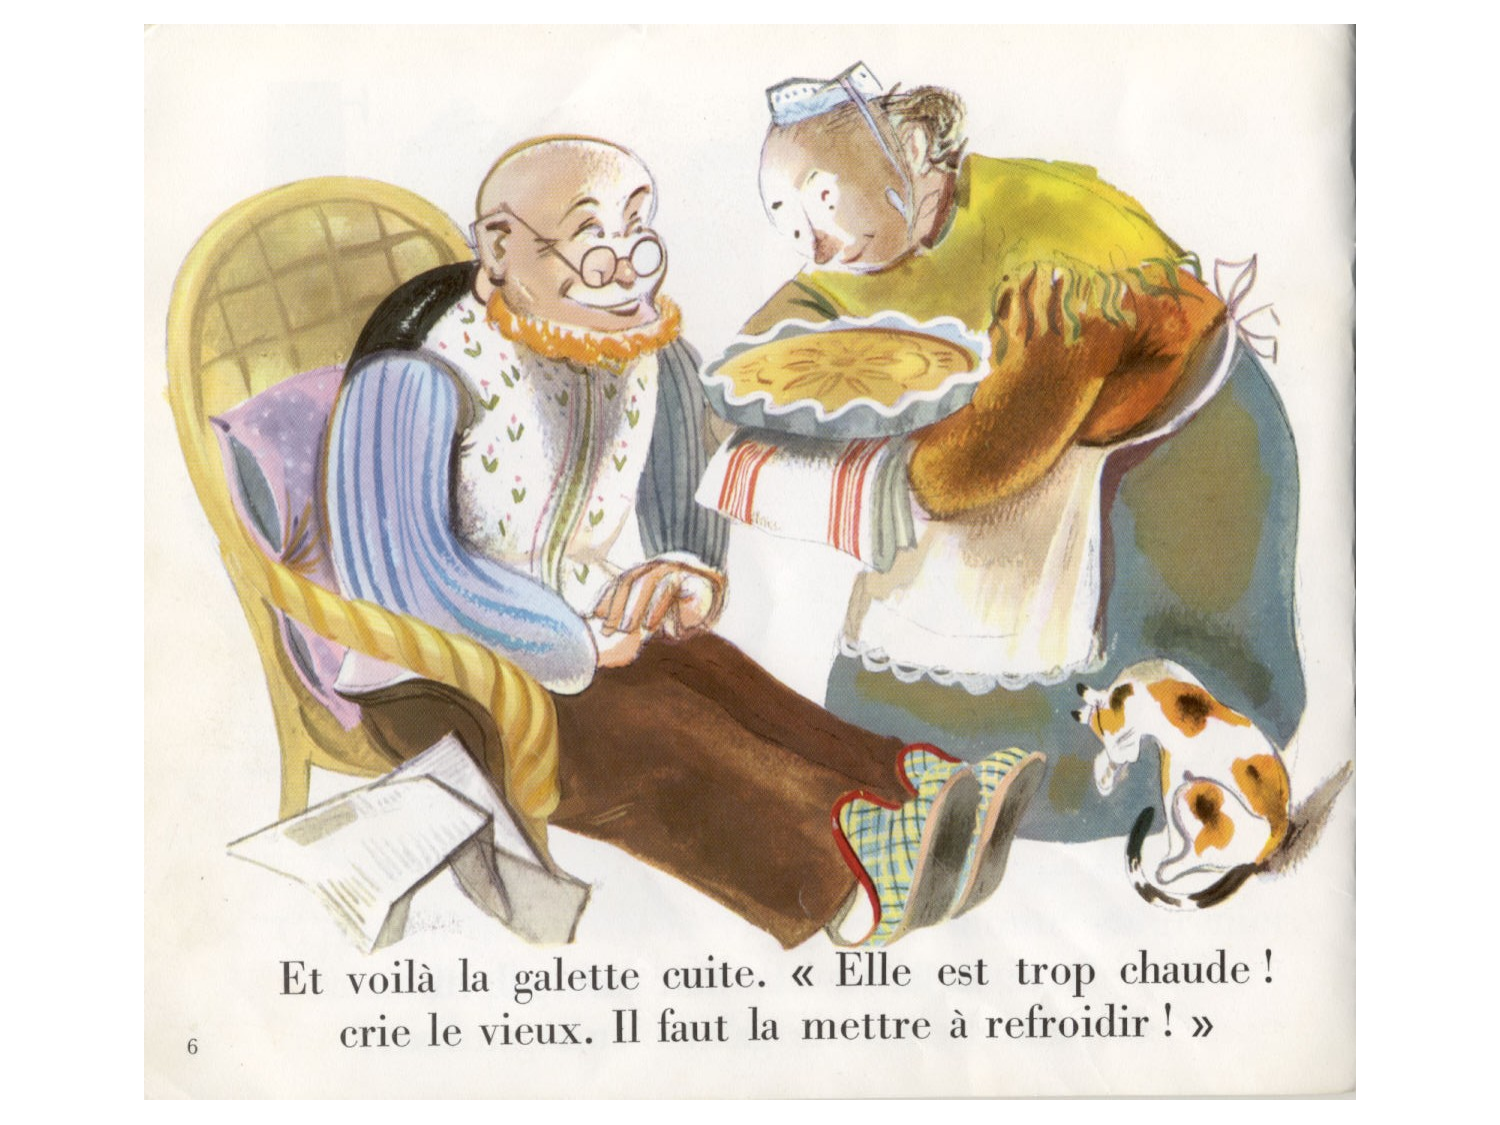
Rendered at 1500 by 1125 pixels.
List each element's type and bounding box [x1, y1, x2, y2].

picture [144, 24, 1356, 1101]
